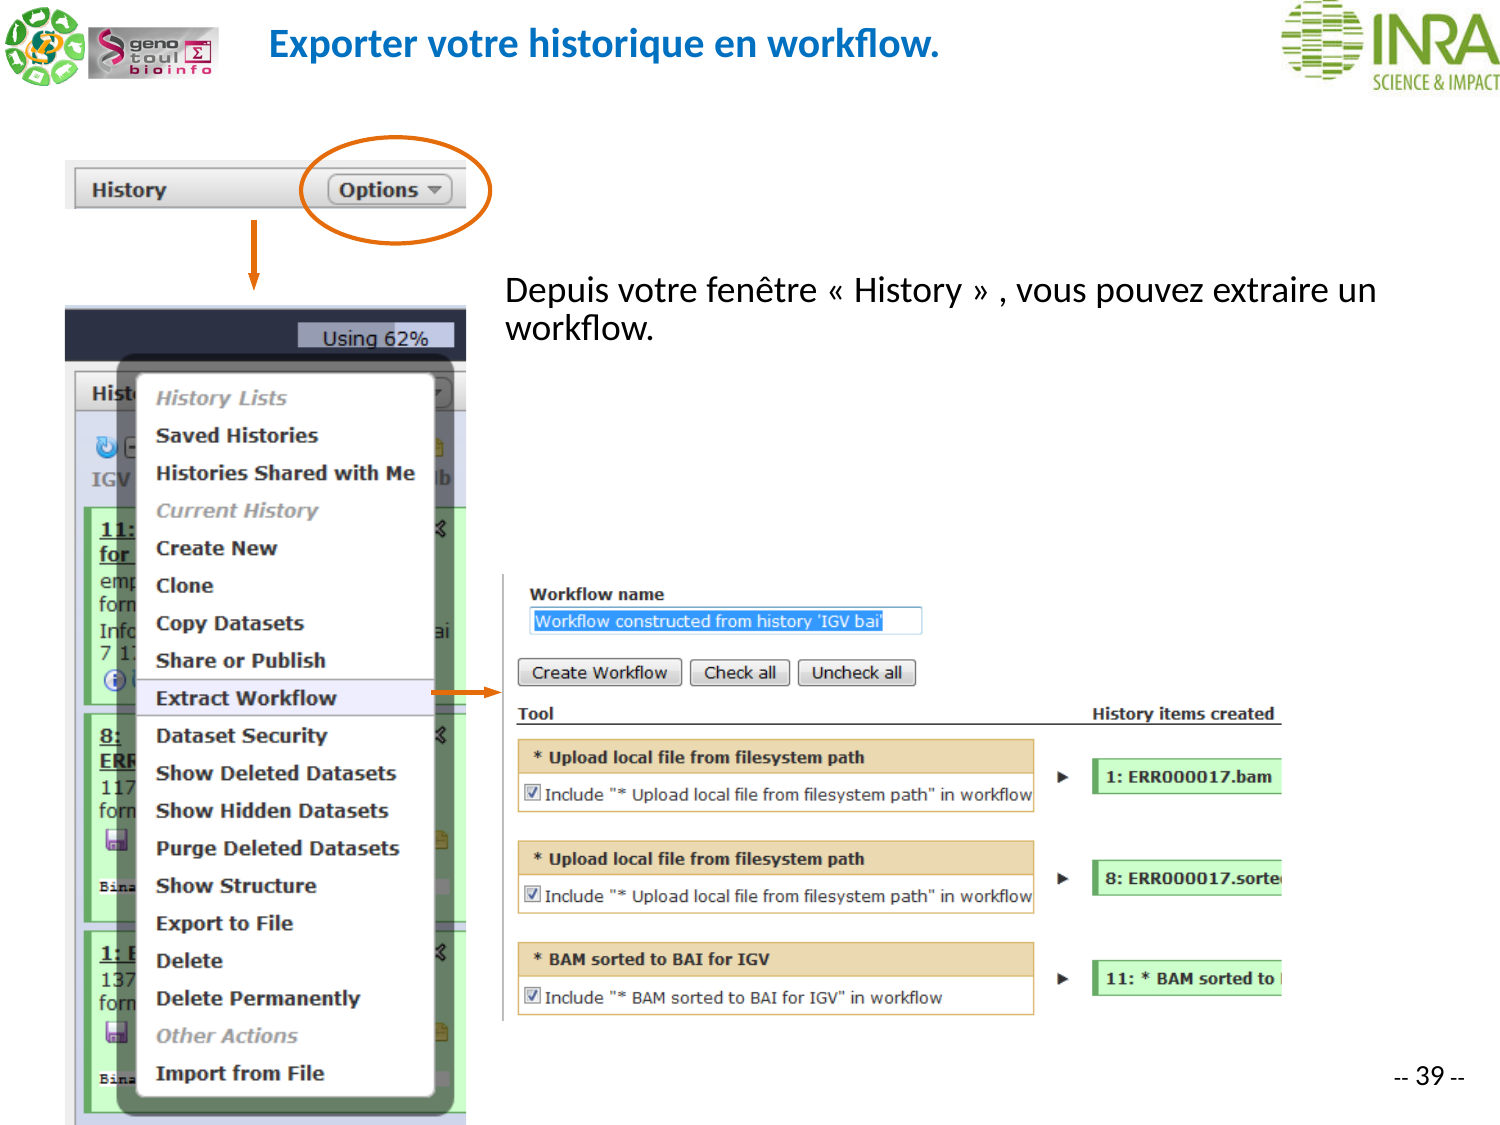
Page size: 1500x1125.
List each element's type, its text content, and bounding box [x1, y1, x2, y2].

picture [304, 160, 467, 209]
picture [64, 305, 467, 1125]
text_box Depuis votre fenêtre « History » , vous pouvez extraire un workflow. [490, 267, 1471, 375]
picture [64, 160, 313, 209]
picture [501, 574, 1282, 1021]
text_box Exporter votre historique en workflow. [253, 19, 1270, 86]
